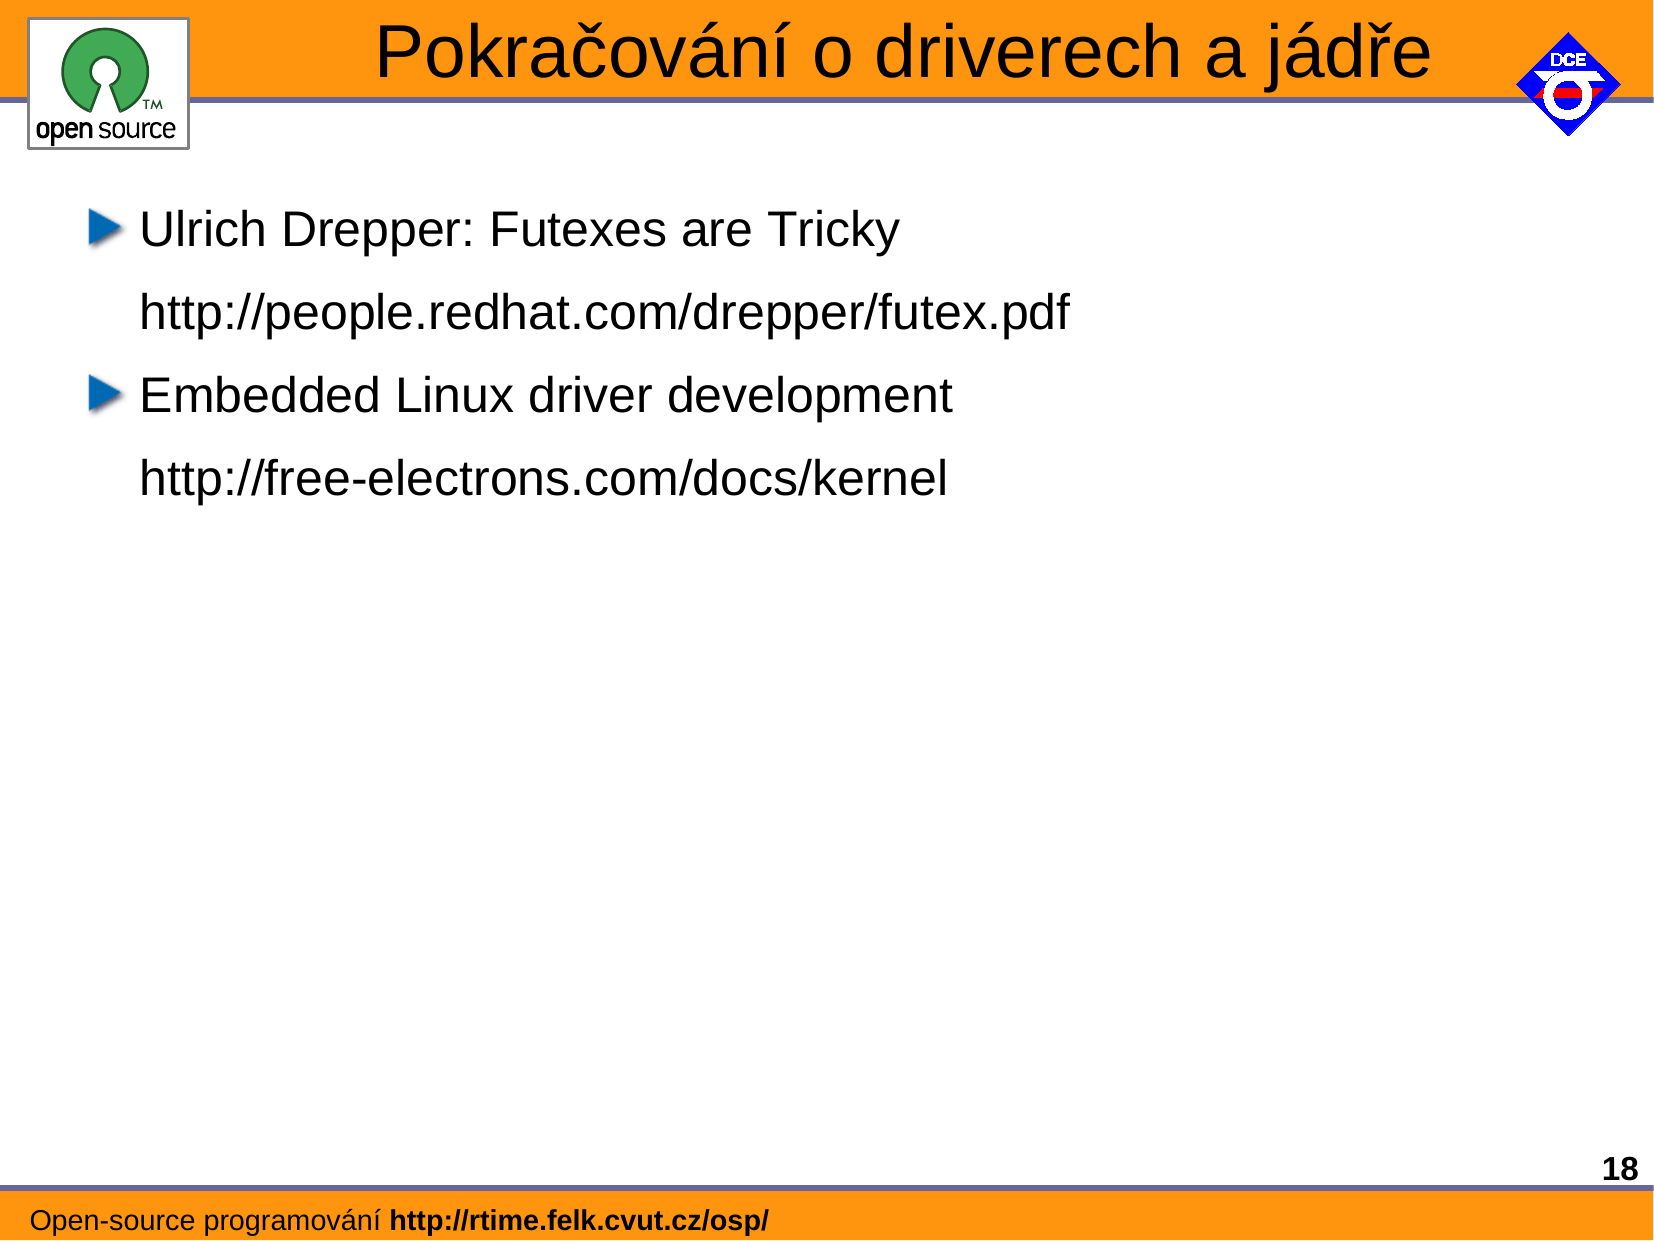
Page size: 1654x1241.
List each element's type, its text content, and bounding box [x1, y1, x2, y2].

list Ulrich Drepper: Futexes are Tricky http://people.redhat.com/drepper/futex.pdf Embedded Linux driver development http://free-electrons.com/docs/kernel [68, 201, 1592, 1149]
title Pokračování o driverech a jádře [178, 4, 1631, 98]
